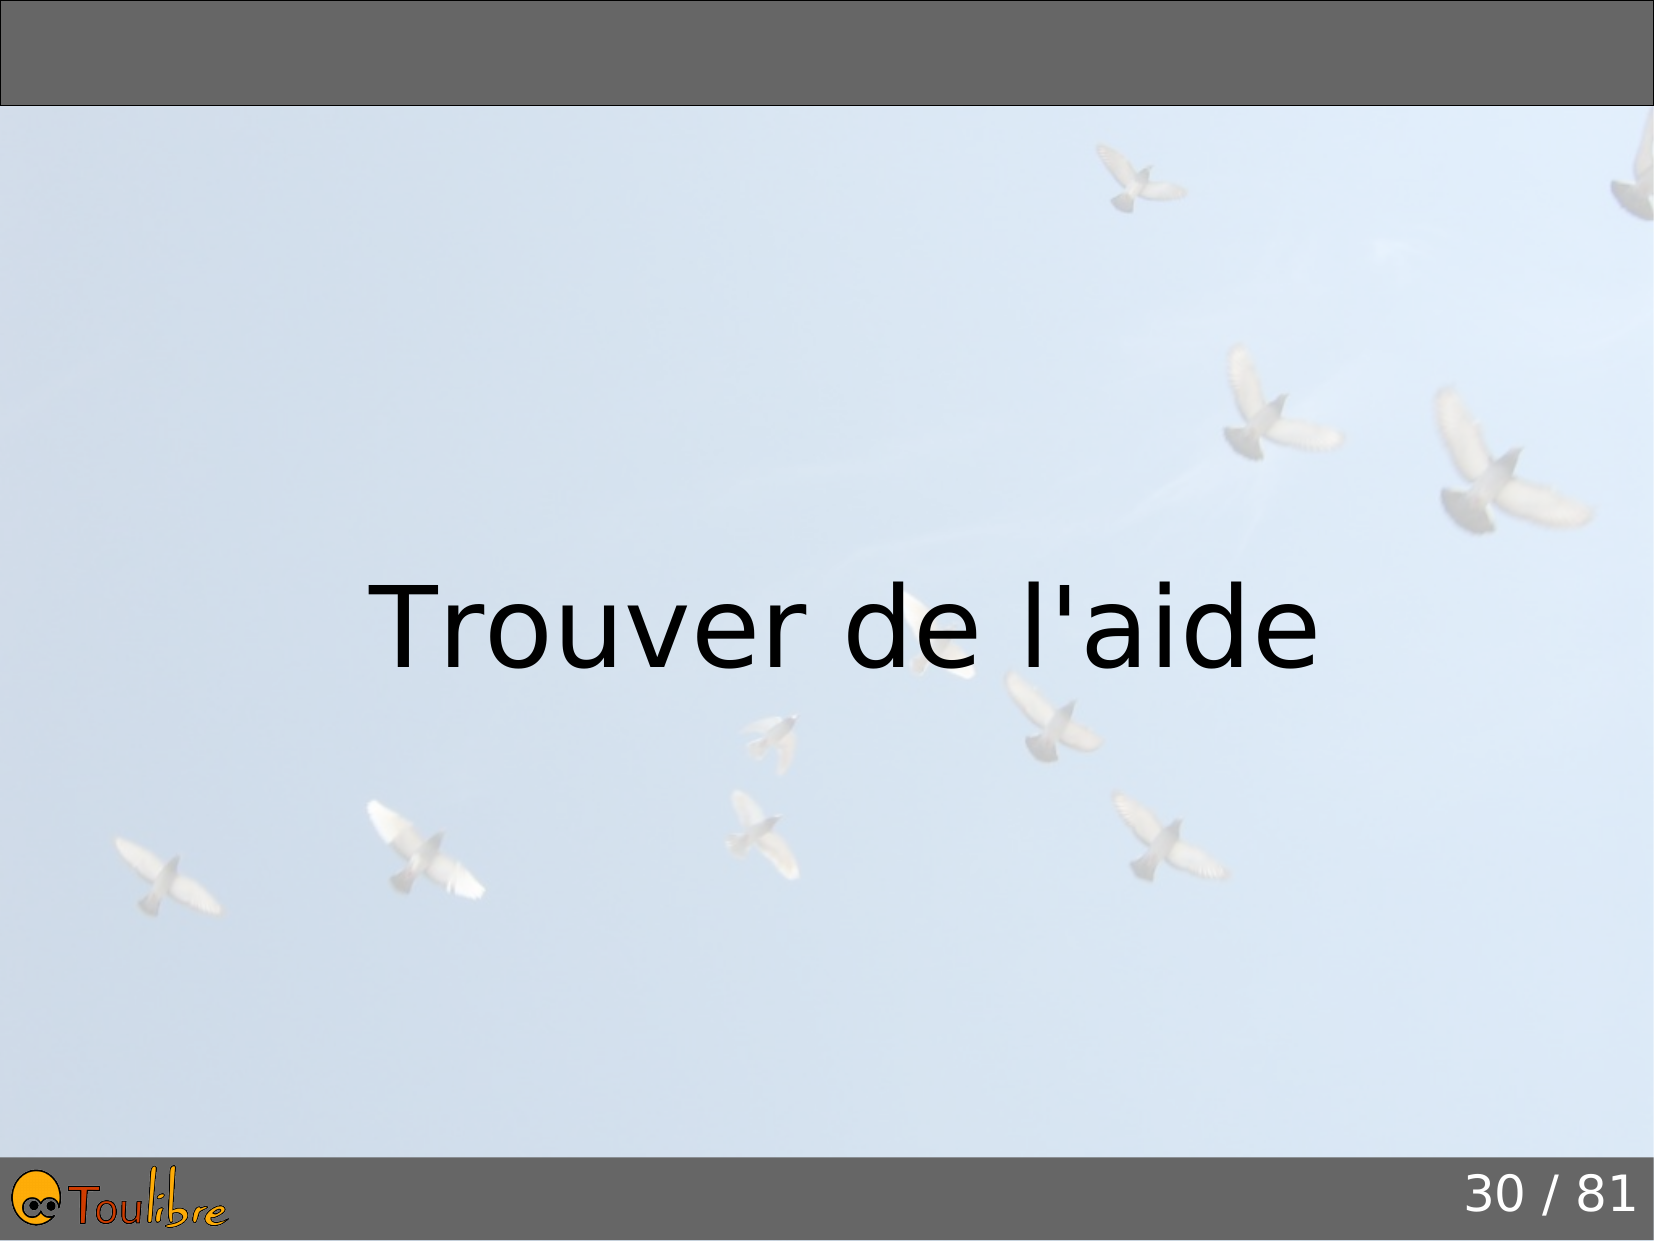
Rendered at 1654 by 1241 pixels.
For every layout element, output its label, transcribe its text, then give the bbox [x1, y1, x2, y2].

subtitle Trouver de l'aide [47, 165, 1609, 1091]
picture [11, 1165, 229, 1228]
